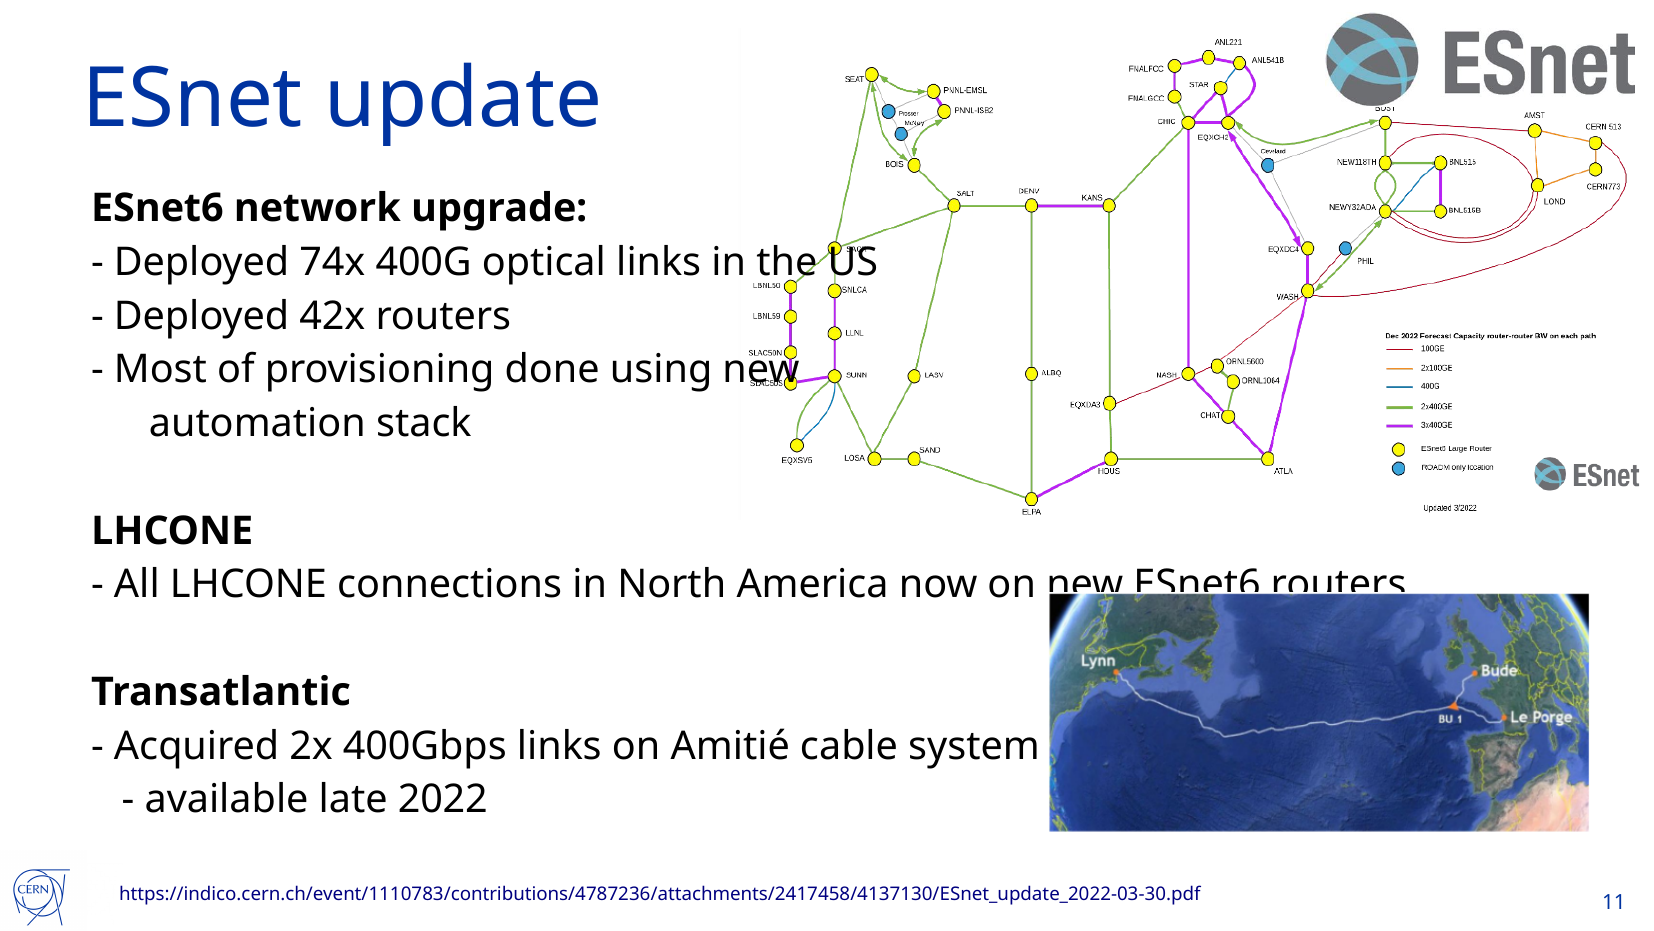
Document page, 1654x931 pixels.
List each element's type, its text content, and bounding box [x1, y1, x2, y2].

text_box https://indico.cern.ch/event/1110783/contributions/4787236/attachments/2417458/4137130/ESnet_update_2022-03-30.pdf [104, 872, 1611, 931]
picture [1047, 592, 1592, 834]
title ESnet update [82, 37, 1571, 142]
text_box ESnet6 network upgrade: - Deployed 74x 400G optical links in the US - Deployed 42x routers - Most of provisioning done using new automation stack LHCONE - All LHCONE connections in North America now on new ESnet6 routers Transatlantic - Acquired 2x 400Gbps links on Amitié cable system - available late 2022 [76, 172, 1601, 880]
picture [712, 12, 1643, 520]
picture [0, 850, 104, 931]
